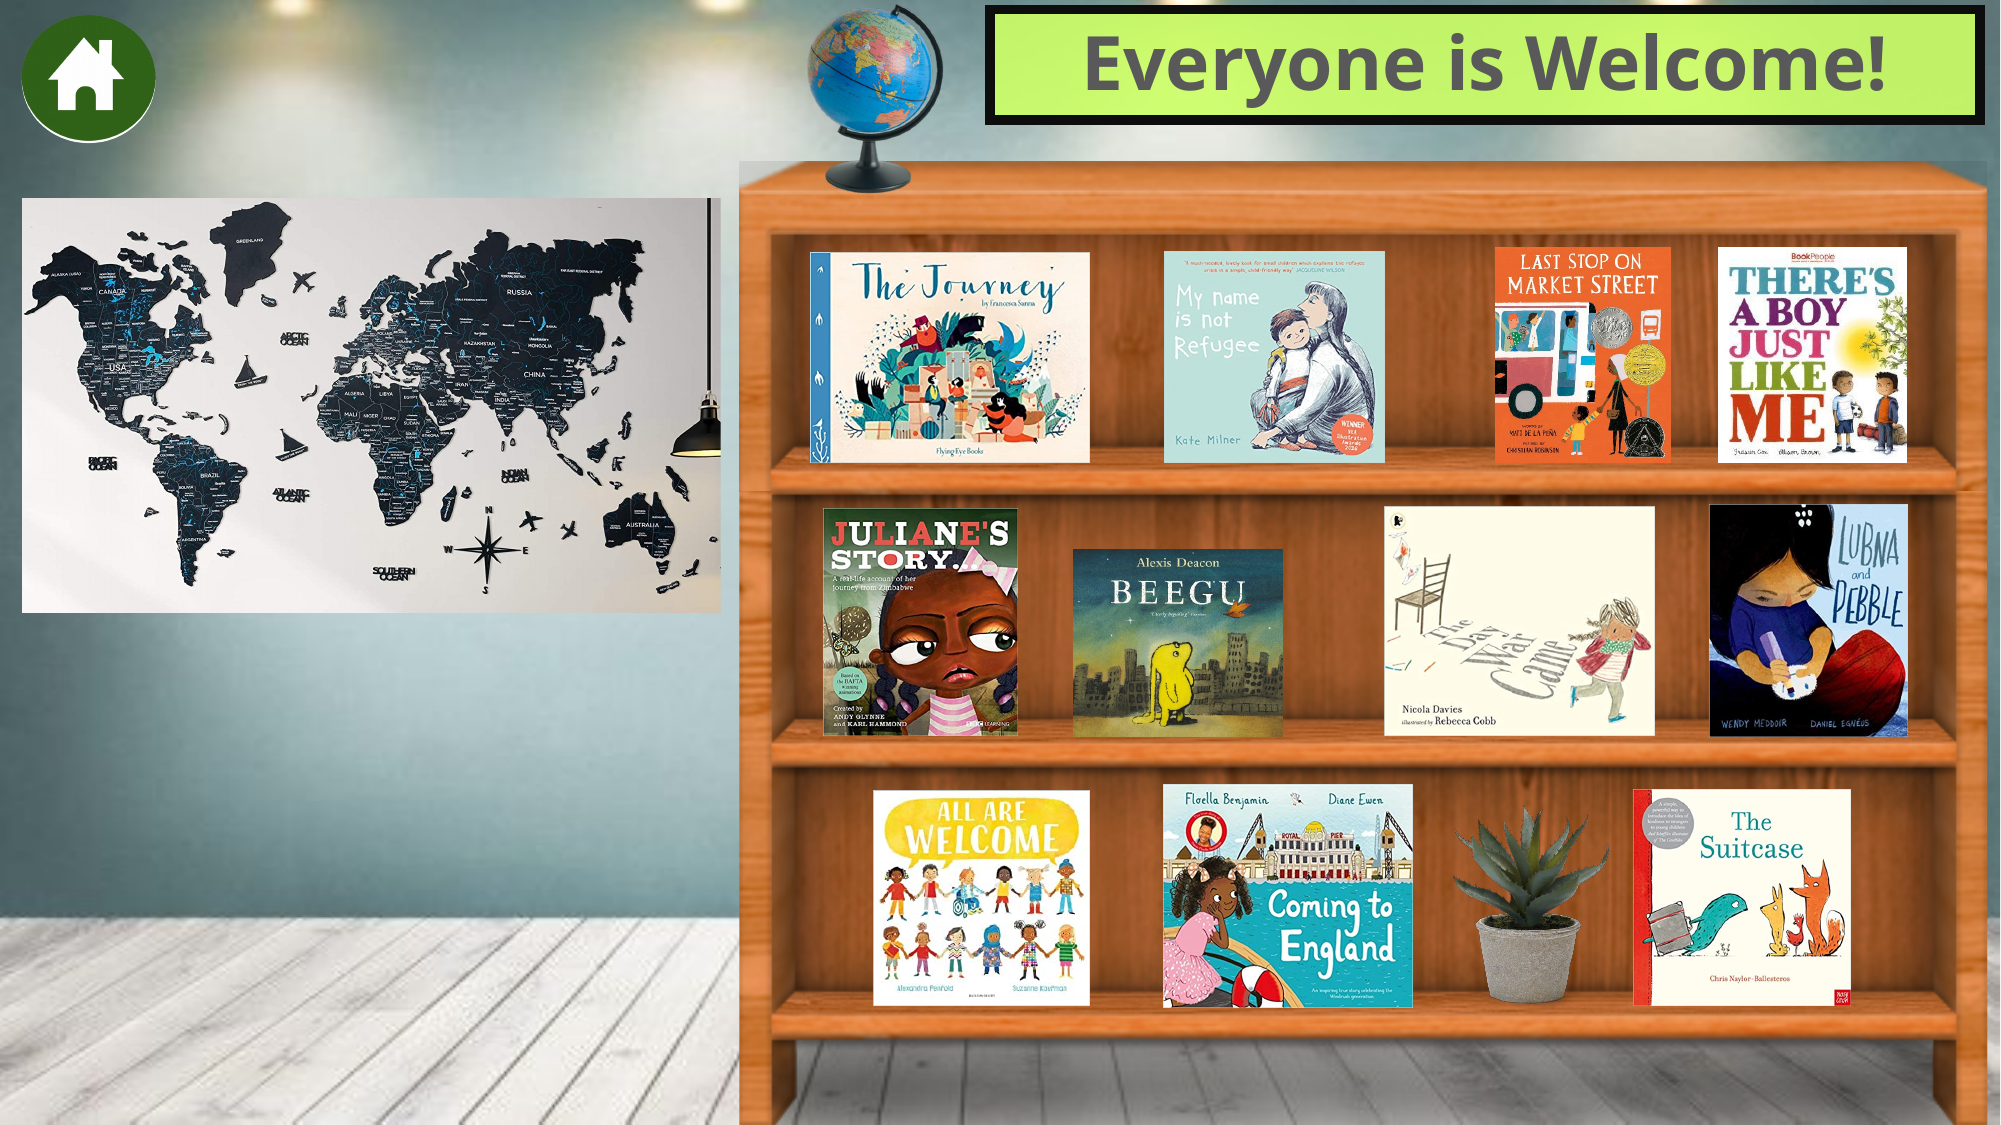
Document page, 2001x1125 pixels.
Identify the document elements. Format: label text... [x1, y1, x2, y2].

picture [739, 0, 1988, 1125]
text_box Everyone is Welcome! [990, 9, 1981, 120]
picture [22, 198, 721, 613]
picture [14, 9, 163, 149]
